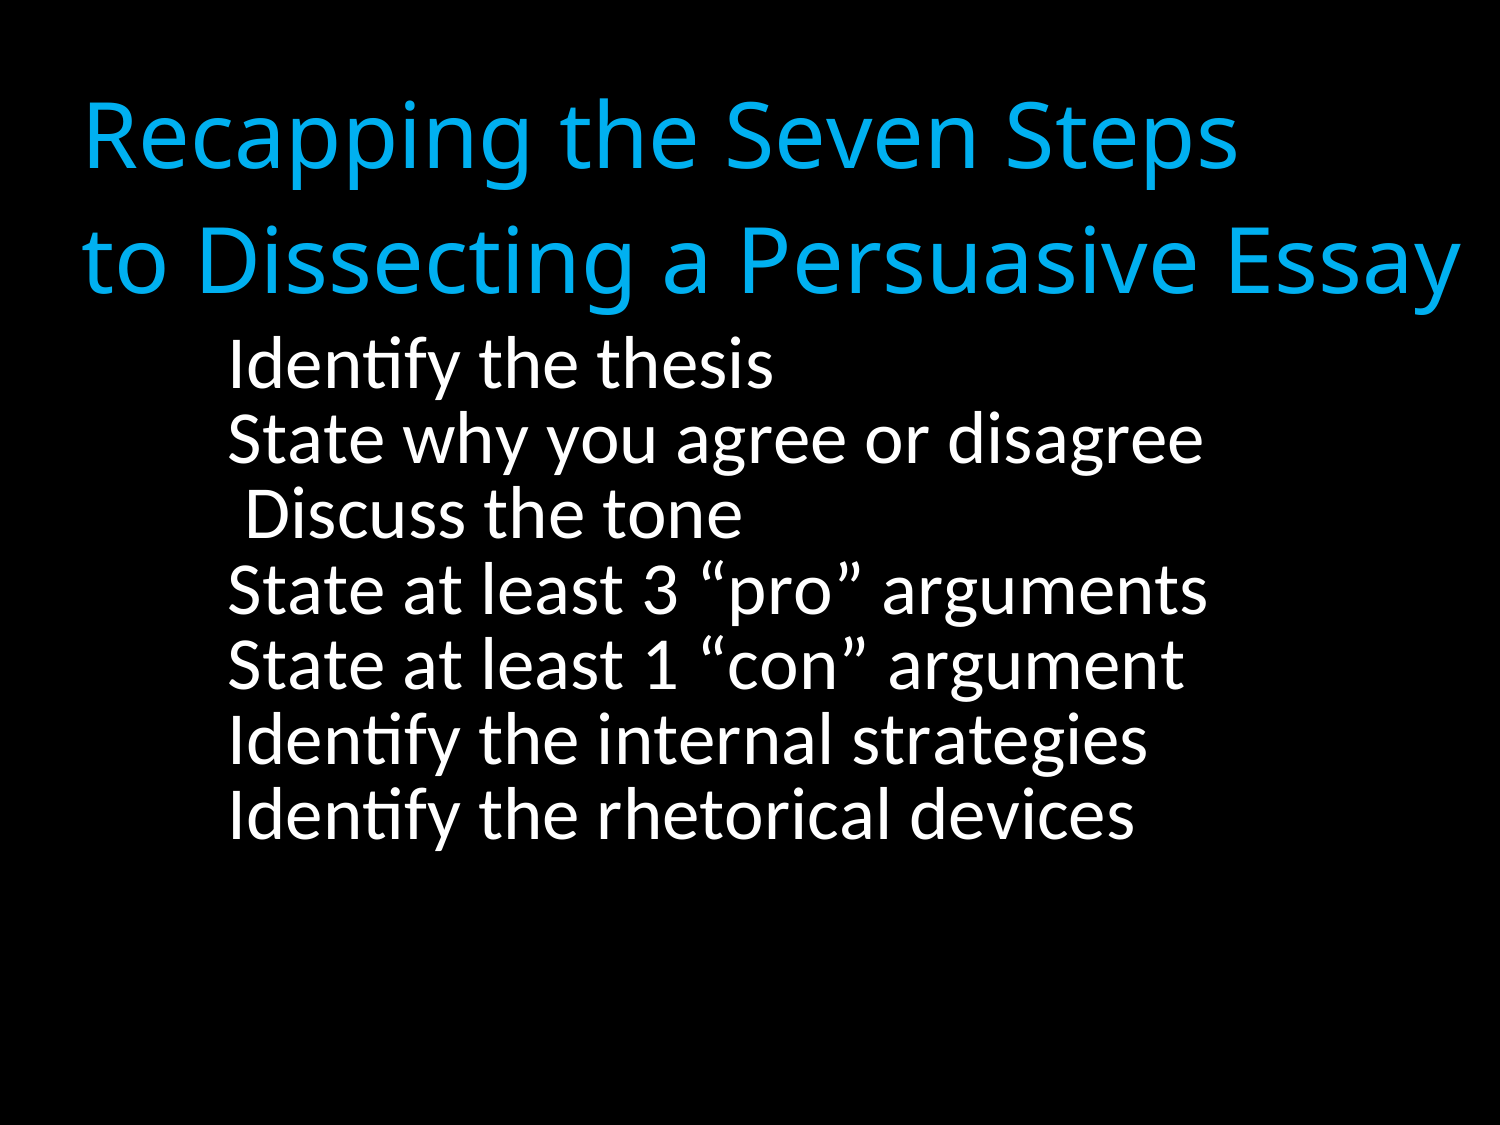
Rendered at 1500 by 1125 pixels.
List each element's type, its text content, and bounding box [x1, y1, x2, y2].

text_box Recapping the Seven Steps to Dissecting a Persuasive Essay [67, 62, 1478, 328]
text_box Identify the thesis State why you agree or disagree Discuss the tone State at least 3 “pro” arguments State at least 1 “con” argument Identify the internal strategies Identify the rhetorical devices [212, 328, 1338, 866]
